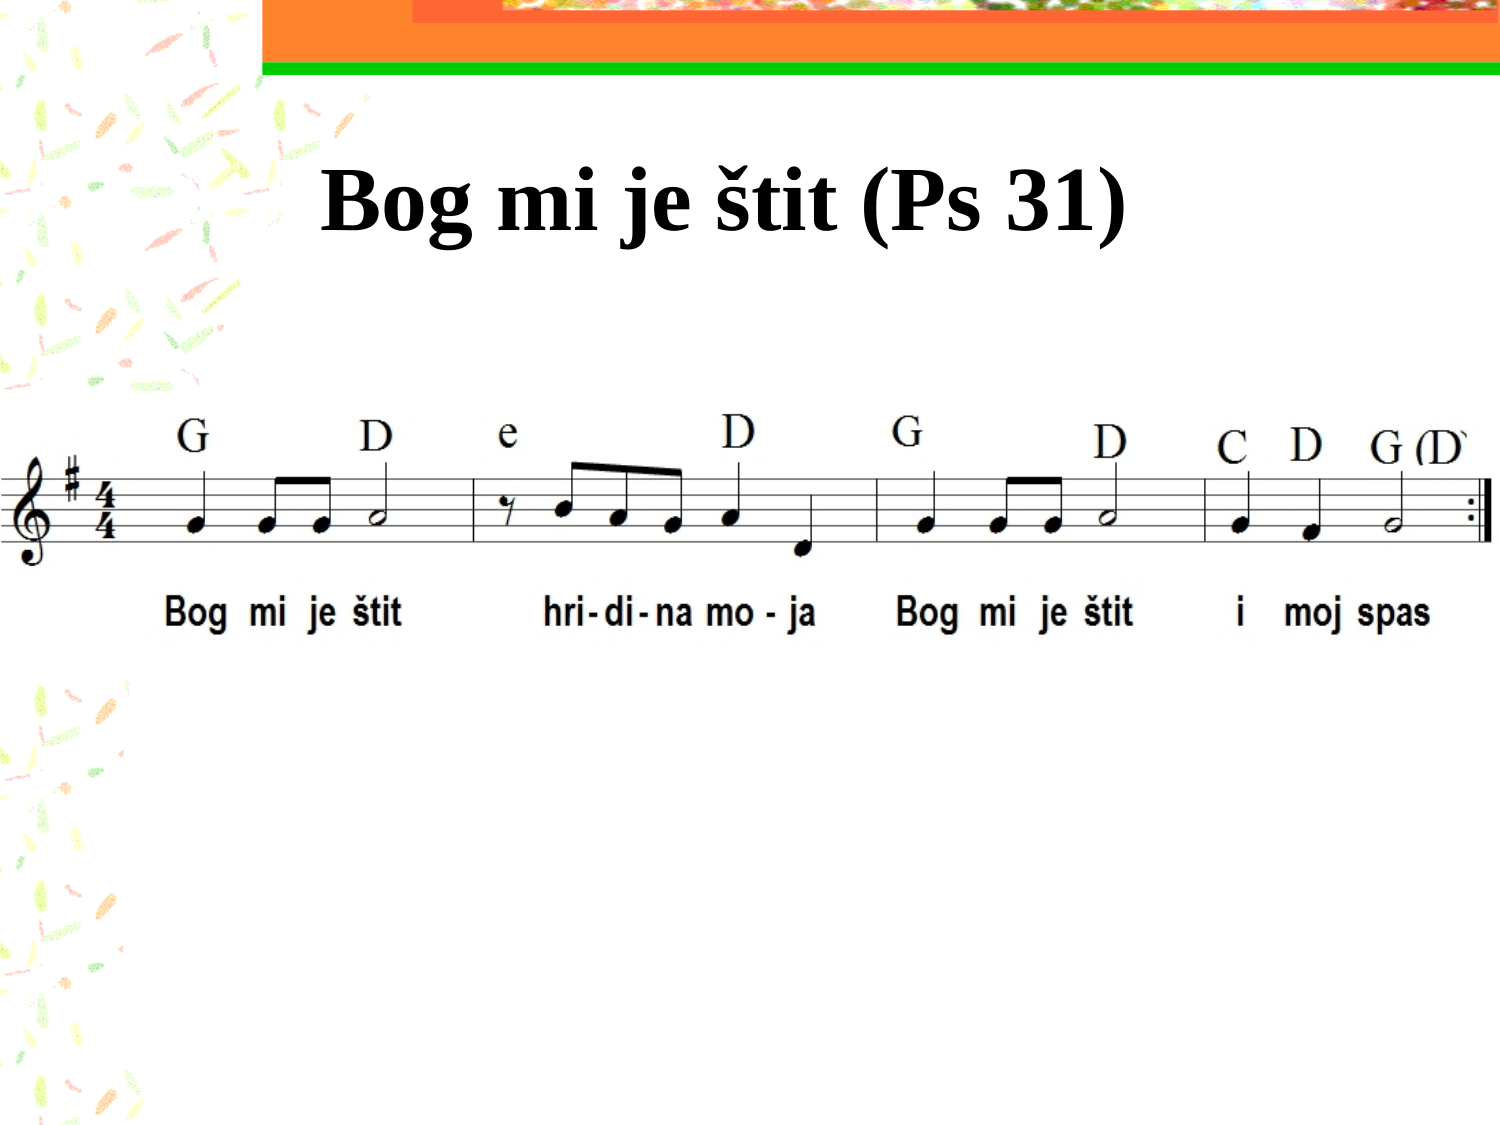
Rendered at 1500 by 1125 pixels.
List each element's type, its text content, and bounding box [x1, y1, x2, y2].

picture [0, 0, 1500, 1125]
text_box Bog mi je štit (Ps 31) [87, 99, 1363, 288]
picture [412, 0, 1500, 23]
